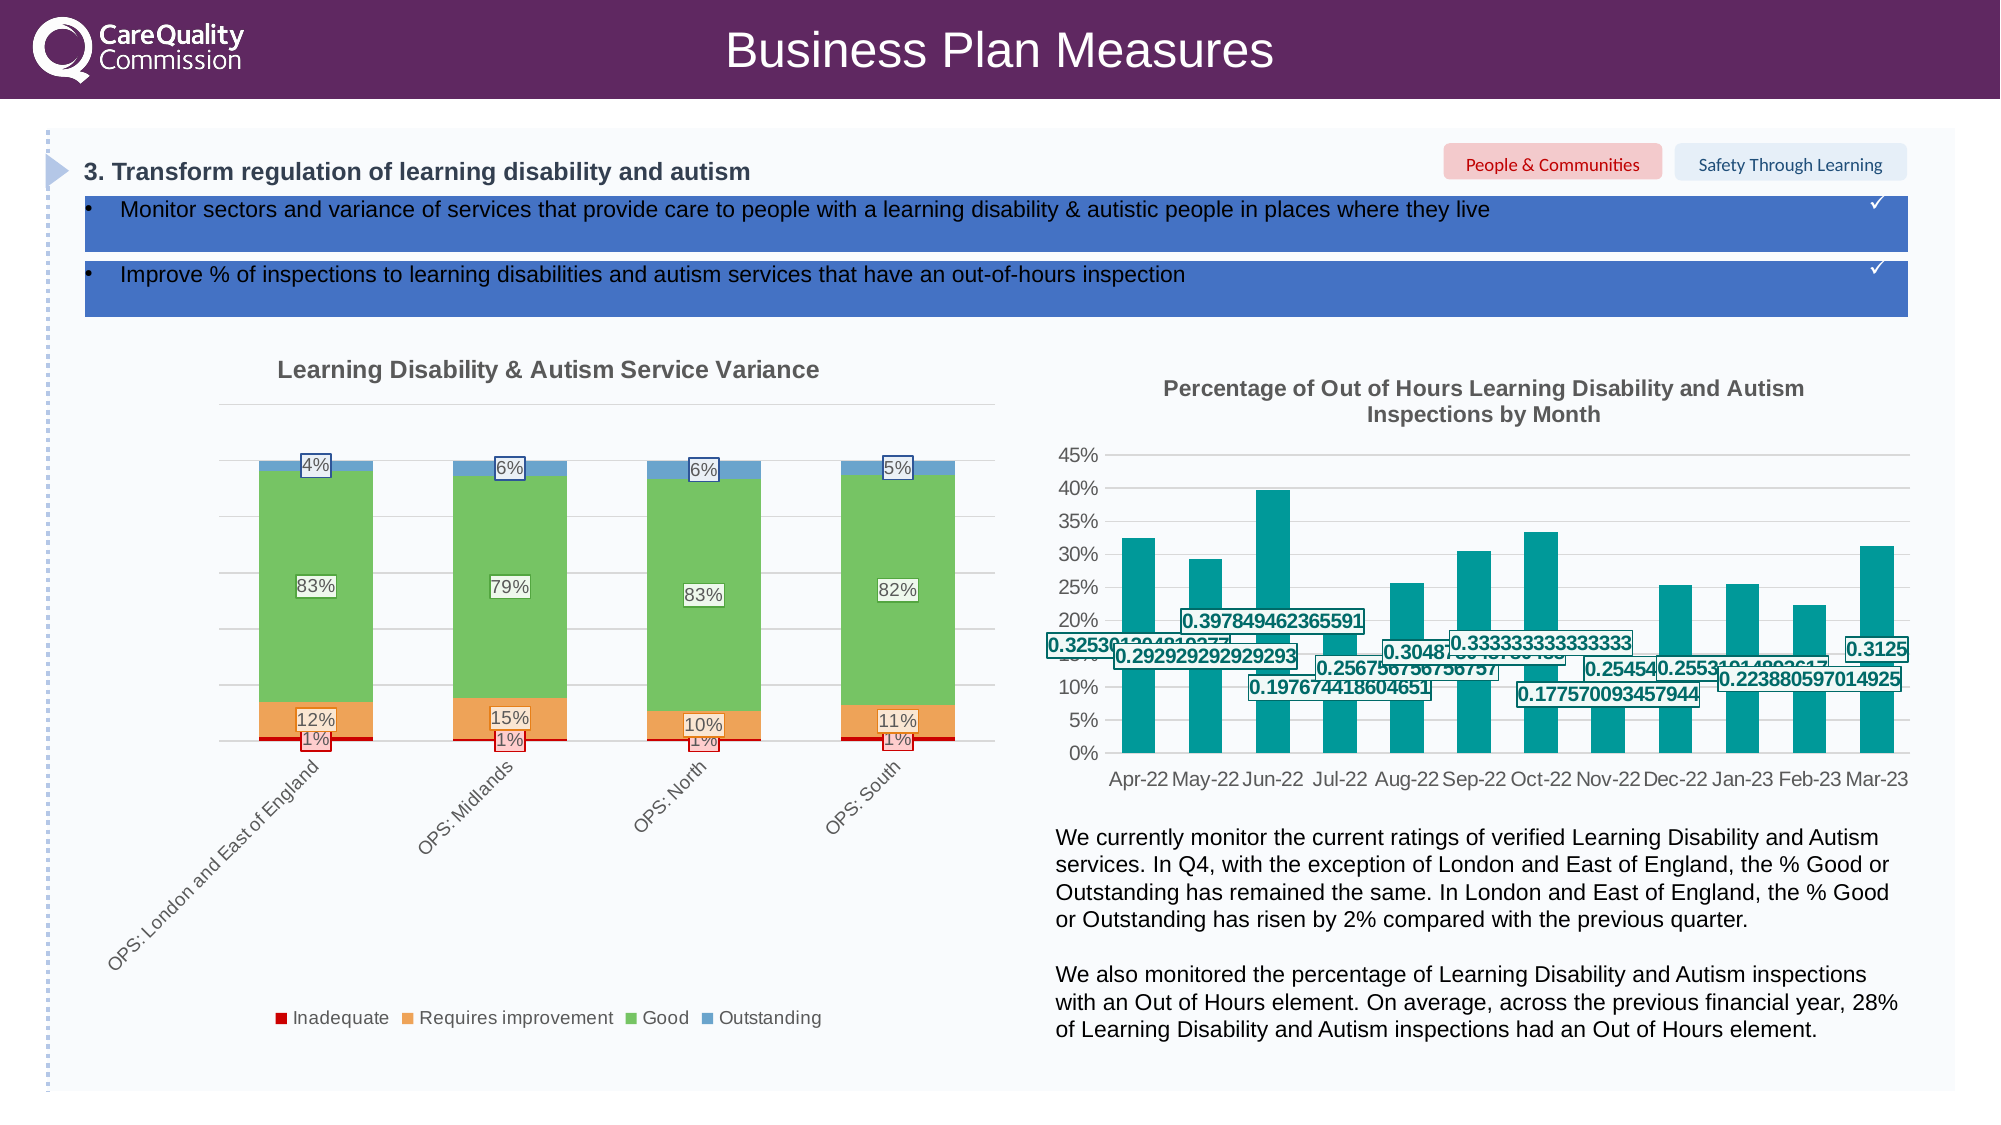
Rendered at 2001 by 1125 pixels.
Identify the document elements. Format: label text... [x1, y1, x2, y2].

text_box [45, 128, 1955, 1091]
text_box 3. Transform regulation of learning disability and autism [69, 147, 984, 194]
chart [1040, 350, 1929, 801]
table_header Monitor sectors and variance of services that provide care to people with a learning disability & autistic people in places where they live [85, 196, 1848, 252]
table_header  [1848, 196, 1908, 252]
table_header Improve % of inspections to learning disabilities and autism services that have an out-of-hours inspection [85, 261, 1848, 317]
chart [84, 326, 1014, 1036]
table_header  [1848, 261, 1908, 317]
picture [32, 16, 245, 84]
text_box [0, 0, 2000, 99]
text_box We currently monitor the current ratings of verified Learning Disability and Autism services. In Q4, with the exception of London and East of England, the % Good or Outstanding has remained the same. In London and East of England, the % Good or Outstanding has risen by 2% compared with the previous quarter. We also monitored the percentage of Learning Disability and Autism inspections with an Out of Hours element. On average, across the previous financial year, 28% of Learning Disability and Autism inspections had an Out of Hours element. [1040, 814, 1928, 1053]
text_box Safety Through Learning [1674, 143, 1908, 181]
text_box People & Communities [1443, 143, 1663, 180]
text_box Business Plan Measures [641, 9, 1358, 86]
